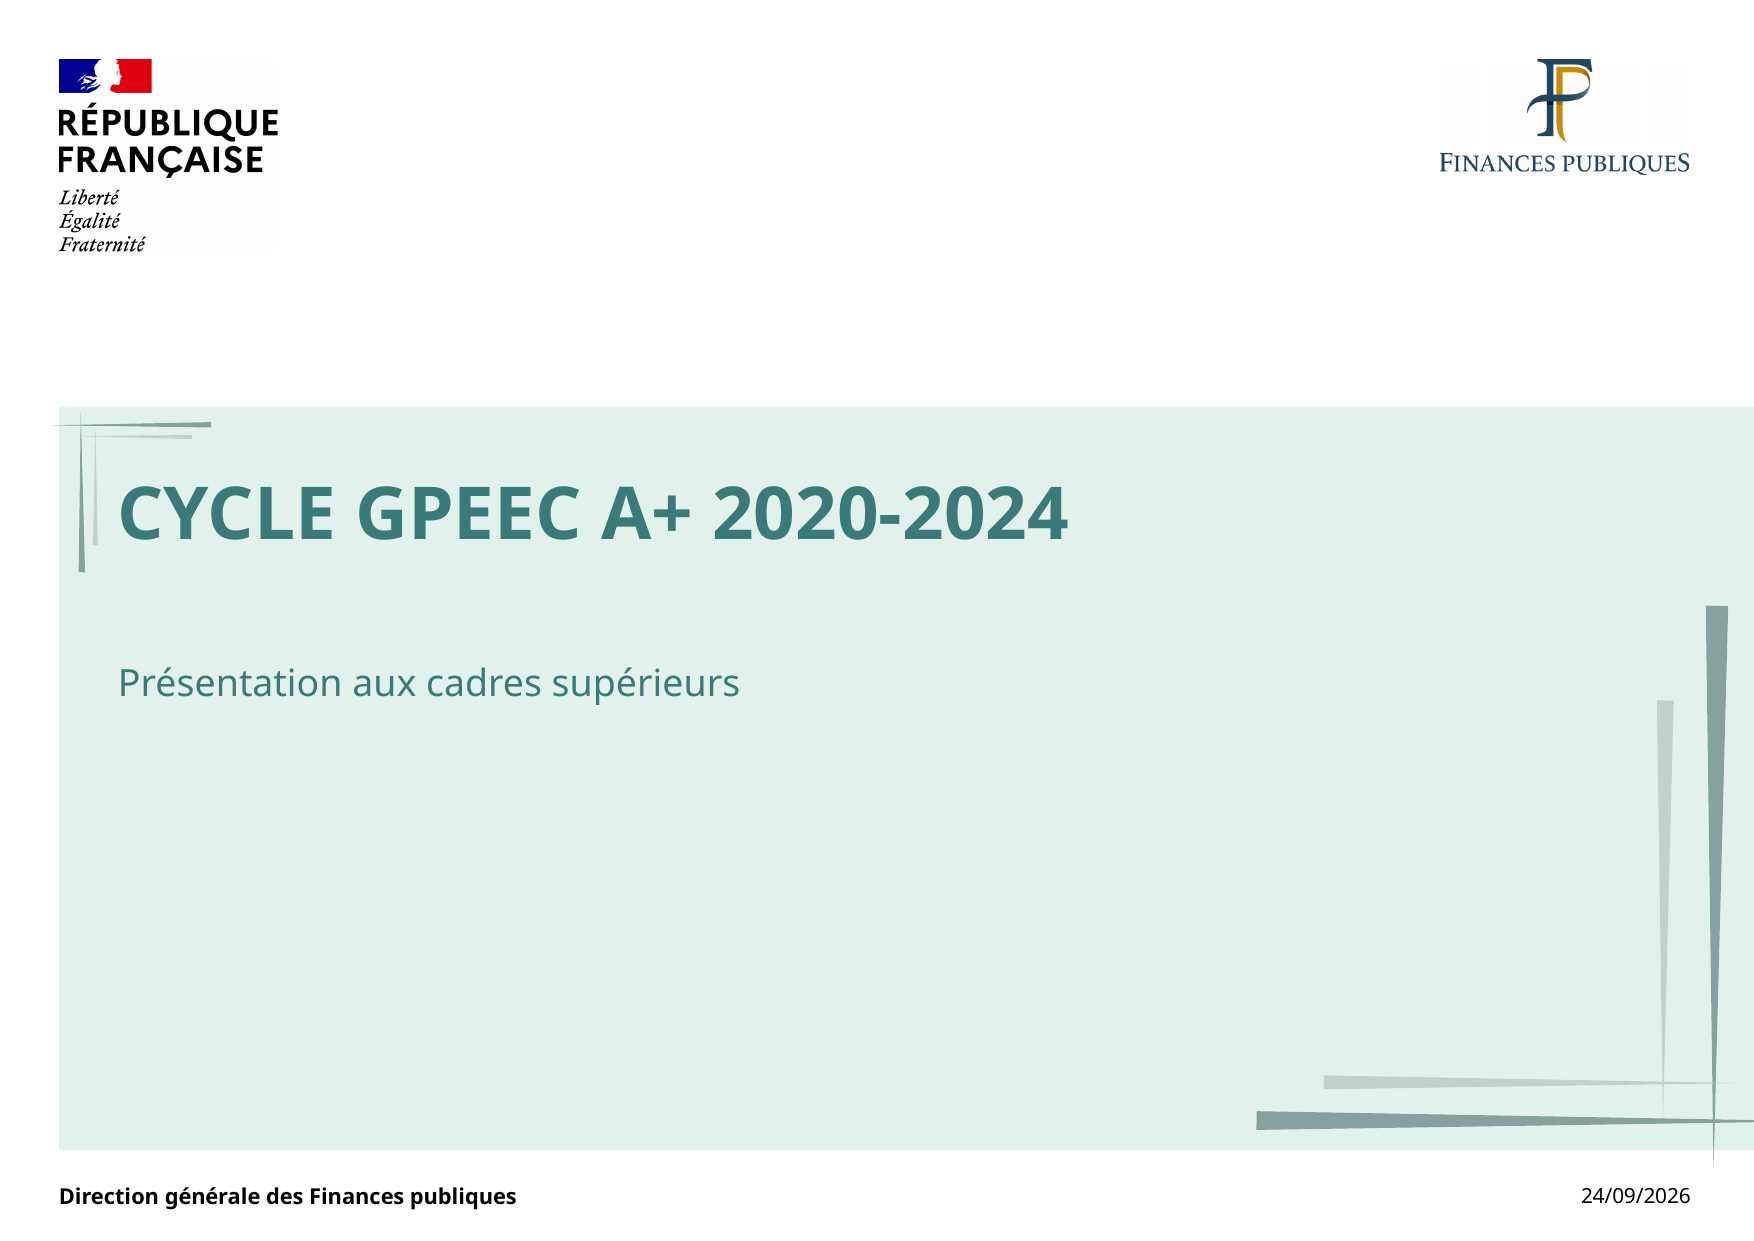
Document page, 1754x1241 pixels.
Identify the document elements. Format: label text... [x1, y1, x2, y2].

subtitle CYCLE GPEEC A+ 2020-2024 [117, 461, 1689, 640]
text_box [1256, 605, 1754, 1169]
picture [59, 59, 278, 253]
text_box Présentation aux cadres supérieurs [117, 656, 1689, 760]
text_box [50, 411, 212, 573]
picture [1439, 59, 1689, 176]
